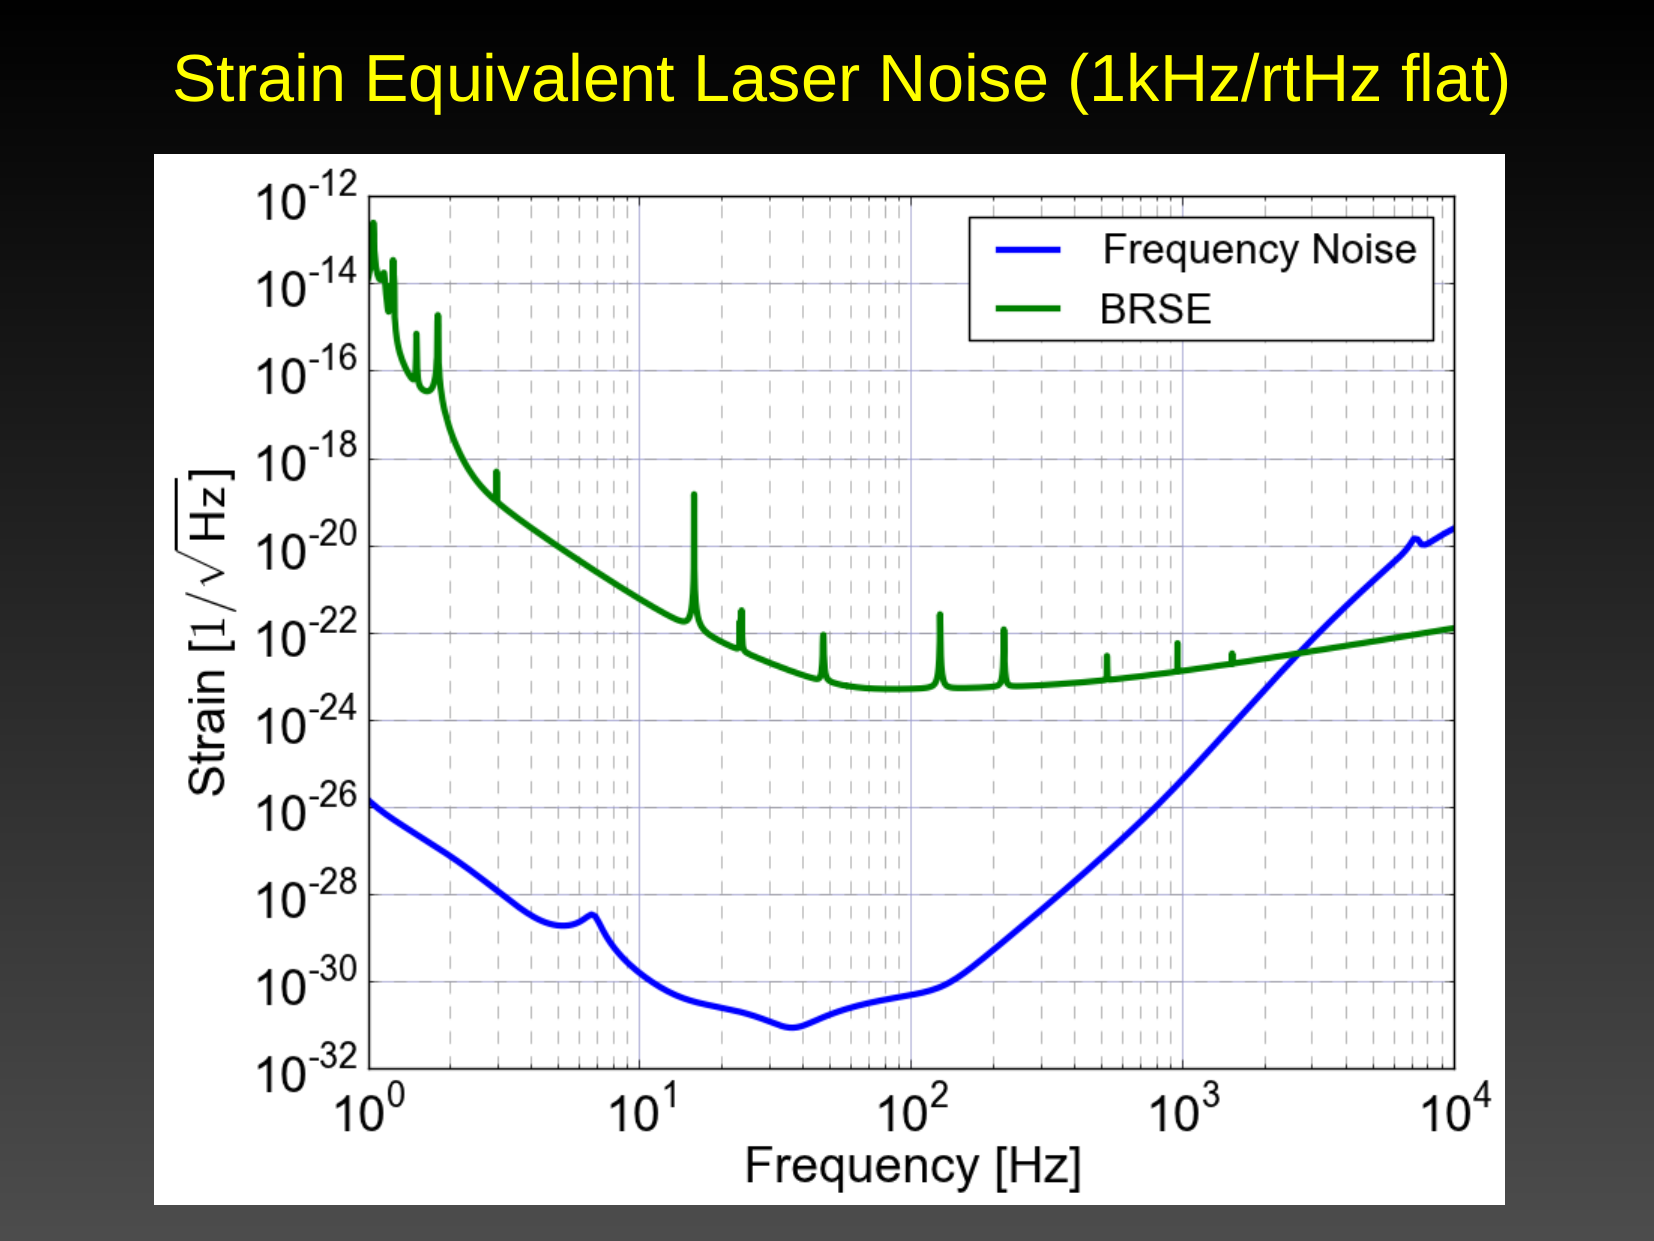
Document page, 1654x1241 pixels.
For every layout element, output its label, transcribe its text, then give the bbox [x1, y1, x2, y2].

text_box Strain Equivalent Laser Noise (1kHz/rtHz flat) [157, 33, 1533, 124]
picture [154, 154, 1505, 1205]
